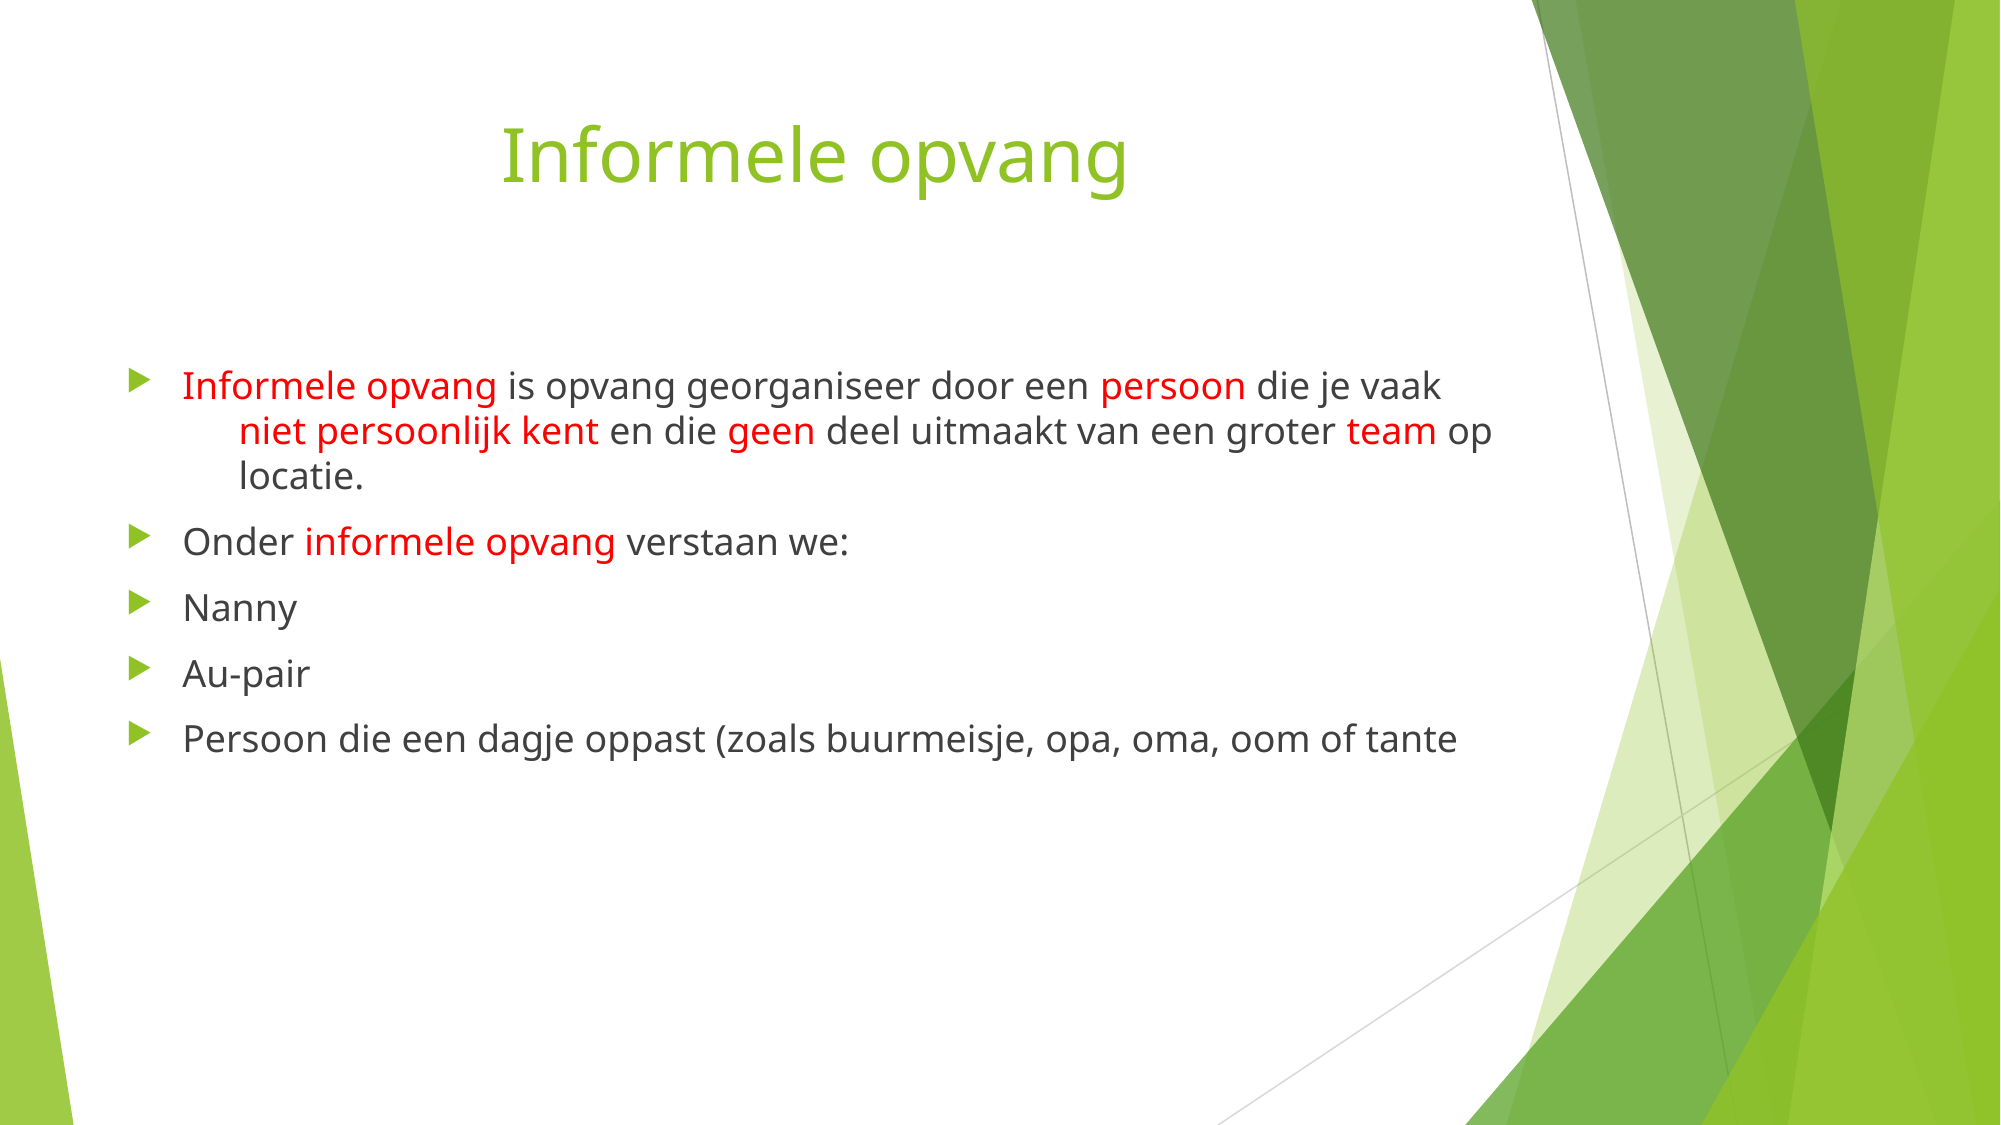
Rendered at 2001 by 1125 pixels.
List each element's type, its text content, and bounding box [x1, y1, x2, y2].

list Informele opvang is opvang georganiseer door een persoon die je vaak niet persoonlijk kent en die geen deel uitmaakt van een groter team op locatie. Onder informele opvang verstaan we: Nanny Au-pair Persoon die een dagje oppast (zoals buurmeisje, opa, oma, oom of tante [111, 354, 1522, 992]
title Informele opvang [111, 99, 1522, 317]
